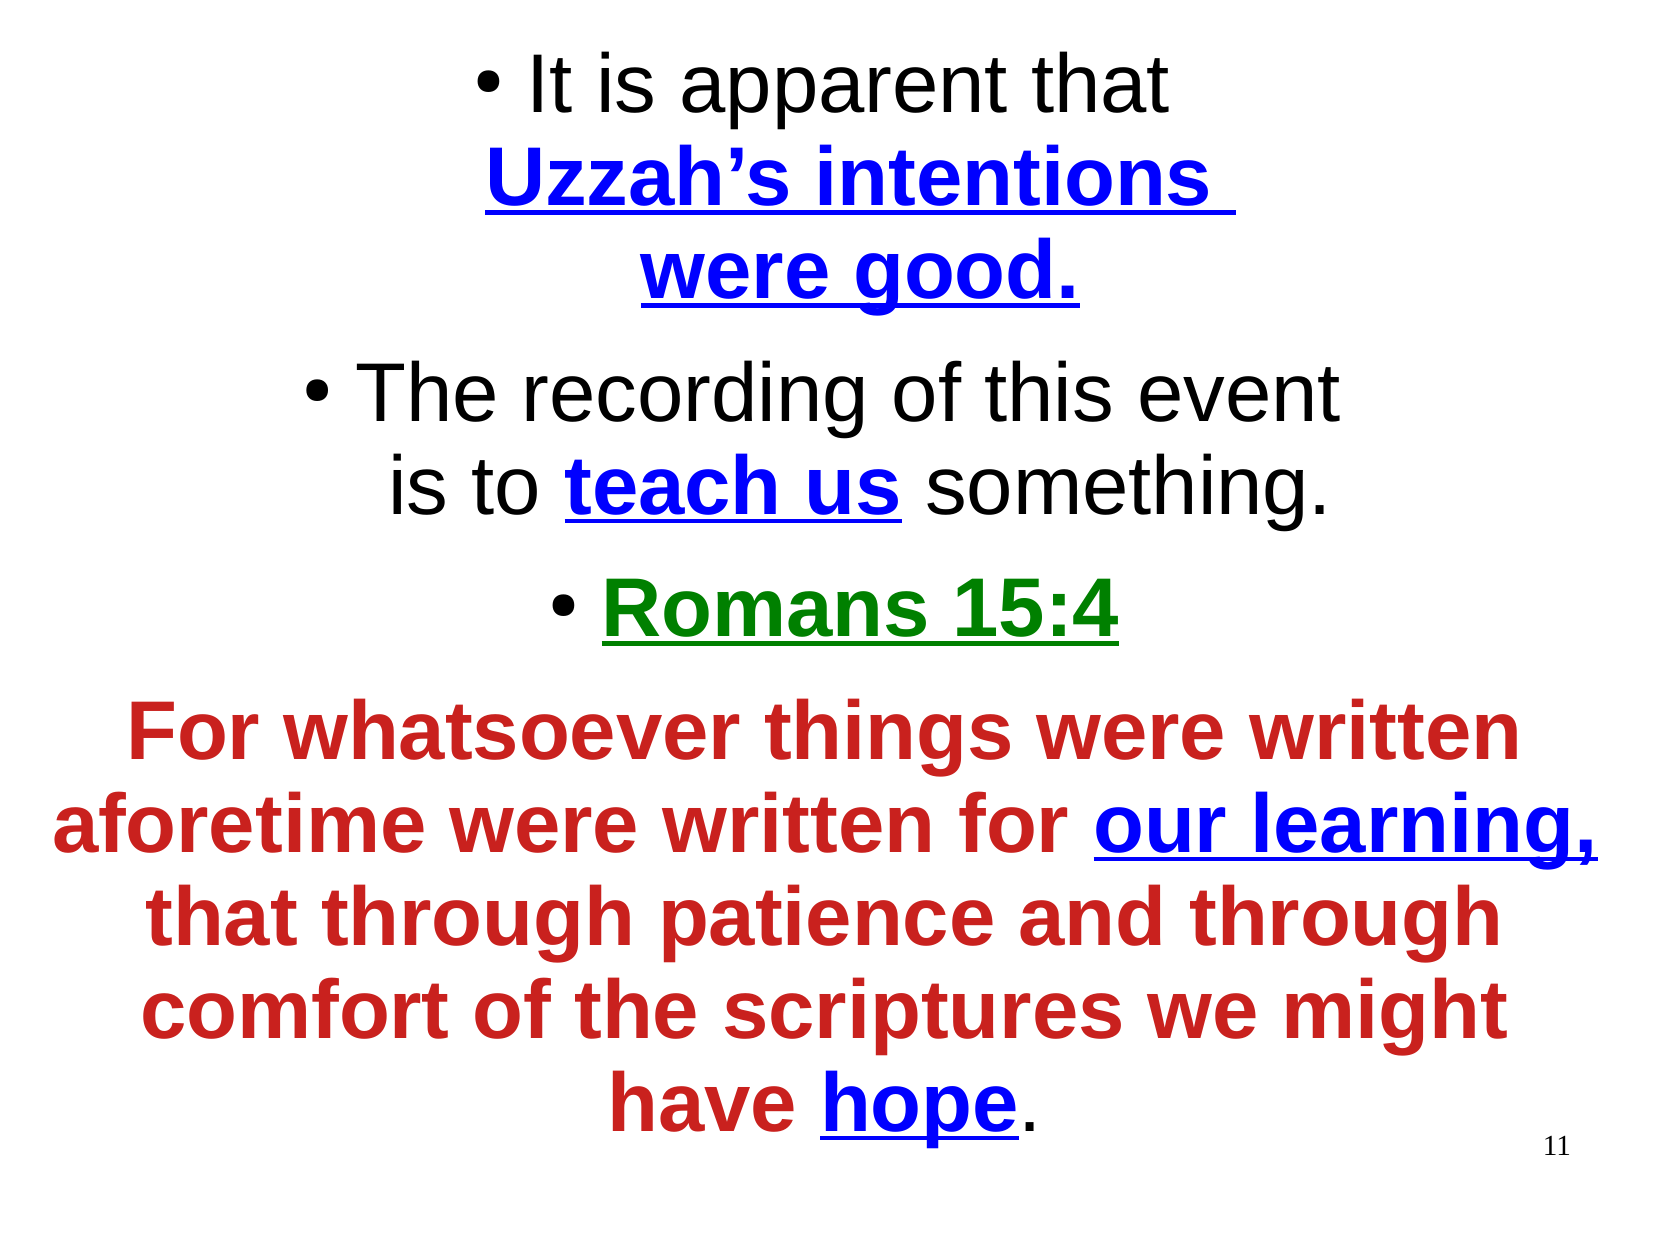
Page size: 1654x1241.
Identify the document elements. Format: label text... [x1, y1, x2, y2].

list It is apparent that Uzzah’s intentions were good. The recording of this event is to teach us something. Romans 15:4 For whatsoever things were written aforetime were written for our learning, that through patience and through comfort of the scriptures we might have hope. [37, 37, 1613, 1201]
